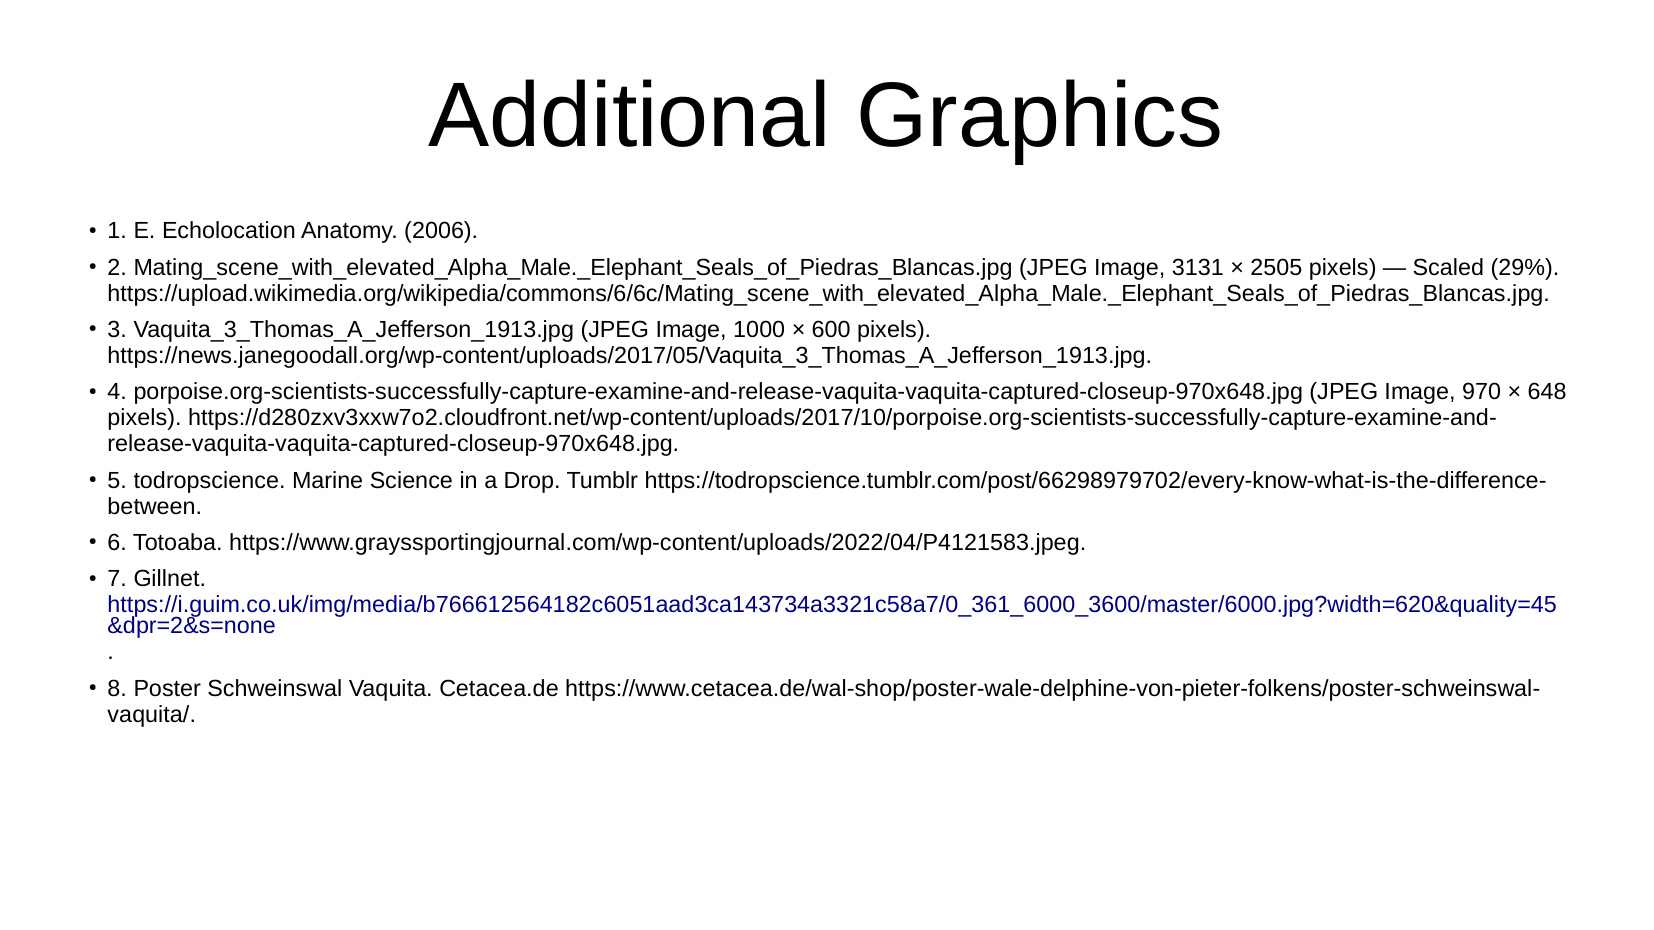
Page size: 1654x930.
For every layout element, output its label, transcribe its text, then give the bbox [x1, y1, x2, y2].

list 1. E. Echolocation Anatomy. (2006). 2. Mating_scene_with_elevated_Alpha_Male._Elephant_Seals_of_Piedras_Blancas.jpg (JPEG Image, 3131 × 2505 pixels) — Scaled (29%). https://upload.wikimedia.org/wikipedia/commons/6/6c/Mating_scene_with_elevated_Alpha_Male._Elephant_Seals_of_Piedras_Blancas.jpg. 3. Vaquita_3_Thomas_A_Jefferson_1913.jpg (JPEG Image, 1000 × 600 pixels). https://news.janegoodall.org/wp-content/uploads/2017/05/Vaquita_3_Thomas_A_Jefferson_1913.jpg. 4. porpoise.org-scientists-successfully-capture-examine-and-release-vaquita-vaquita-captured-closeup-970x648.jpg (JPEG Image, 970 × 648 pixels). https://d280zxv3xxw7o2.cloudfront.net/wp-content/uploads/2017/10/porpoise.org-scientists-successfully-capture-examine-and-release-vaquita-vaquita-captured-closeup-970x648.jpg. 5. todropscience. Marine Science in a Drop. Tumblr https://todropscience.tumblr.com/post/66298979702/every-know-what-is-the-difference-between. 6. Totoaba. https://www.grayssportingjournal.com/wp-content/uploads/2022/04/P4121583.jpeg. 7. Gillnet. https://i.guim.co.uk/img/media/b766612564182c6051aad3ca143734a3321c58a7/0_361_6000_3600/master/6000.jpg?width=620&quality=45&dpr=2&s=none. 8. Poster Schweinswal Vaquita. Cetacea.de https://www.cetacea.de/wal-shop/poster-wale-delphine-von-pieter-folkens/poster-schweinswal-vaquita/. [82, 217, 1571, 757]
title Additional Graphics [82, 37, 1571, 193]
